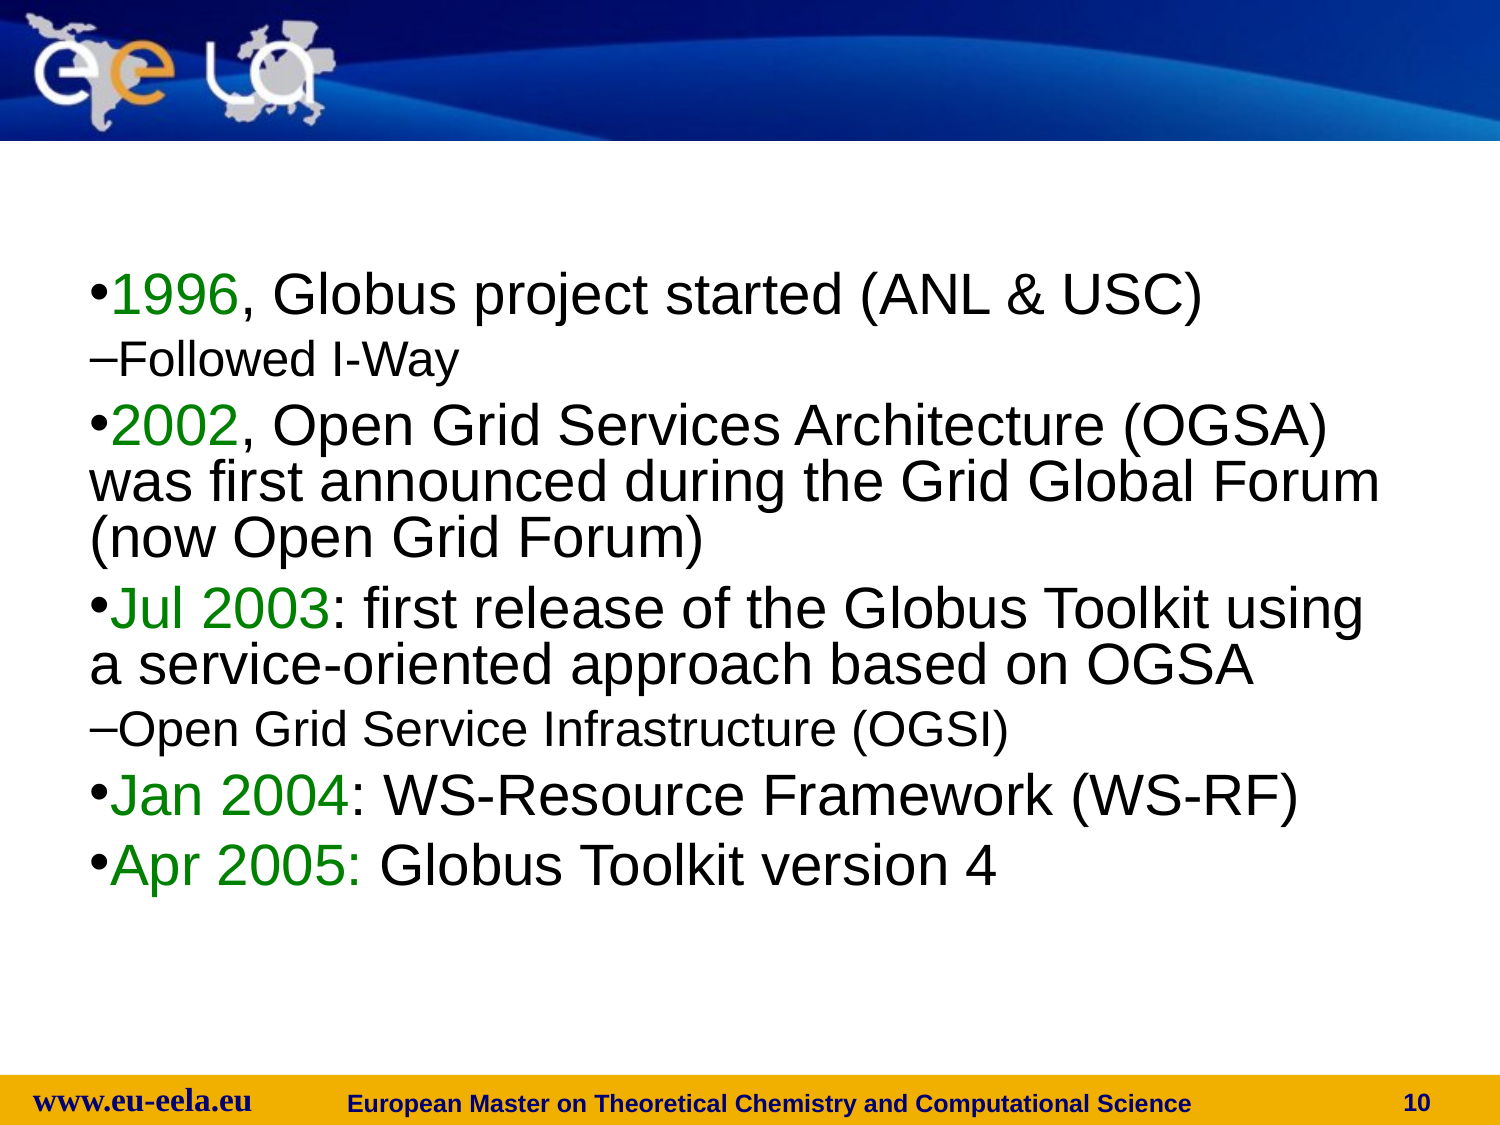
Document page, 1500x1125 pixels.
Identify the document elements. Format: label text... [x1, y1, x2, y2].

text_box European Master on Theoretical Chemistry and Computational Science [332, 1090, 1388, 1125]
text_box [1388, 1078, 1475, 1125]
text_box 1996, Globus project started (ANL & USC) Followed I-Way 2002, Open Grid Services Architecture (OGSA) was first announced during the Grid Global Forum (now Open Grid Forum) Jul 2003: first release of the Globus Toolkit using a service-oriented approach based on OGSA Open Grid Service Infrastructure (OGSI) Jan 2004: WS-Resource Framework (WS-RF) Apr 2005: Globus Toolkit version 4 [75, 262, 1426, 1090]
